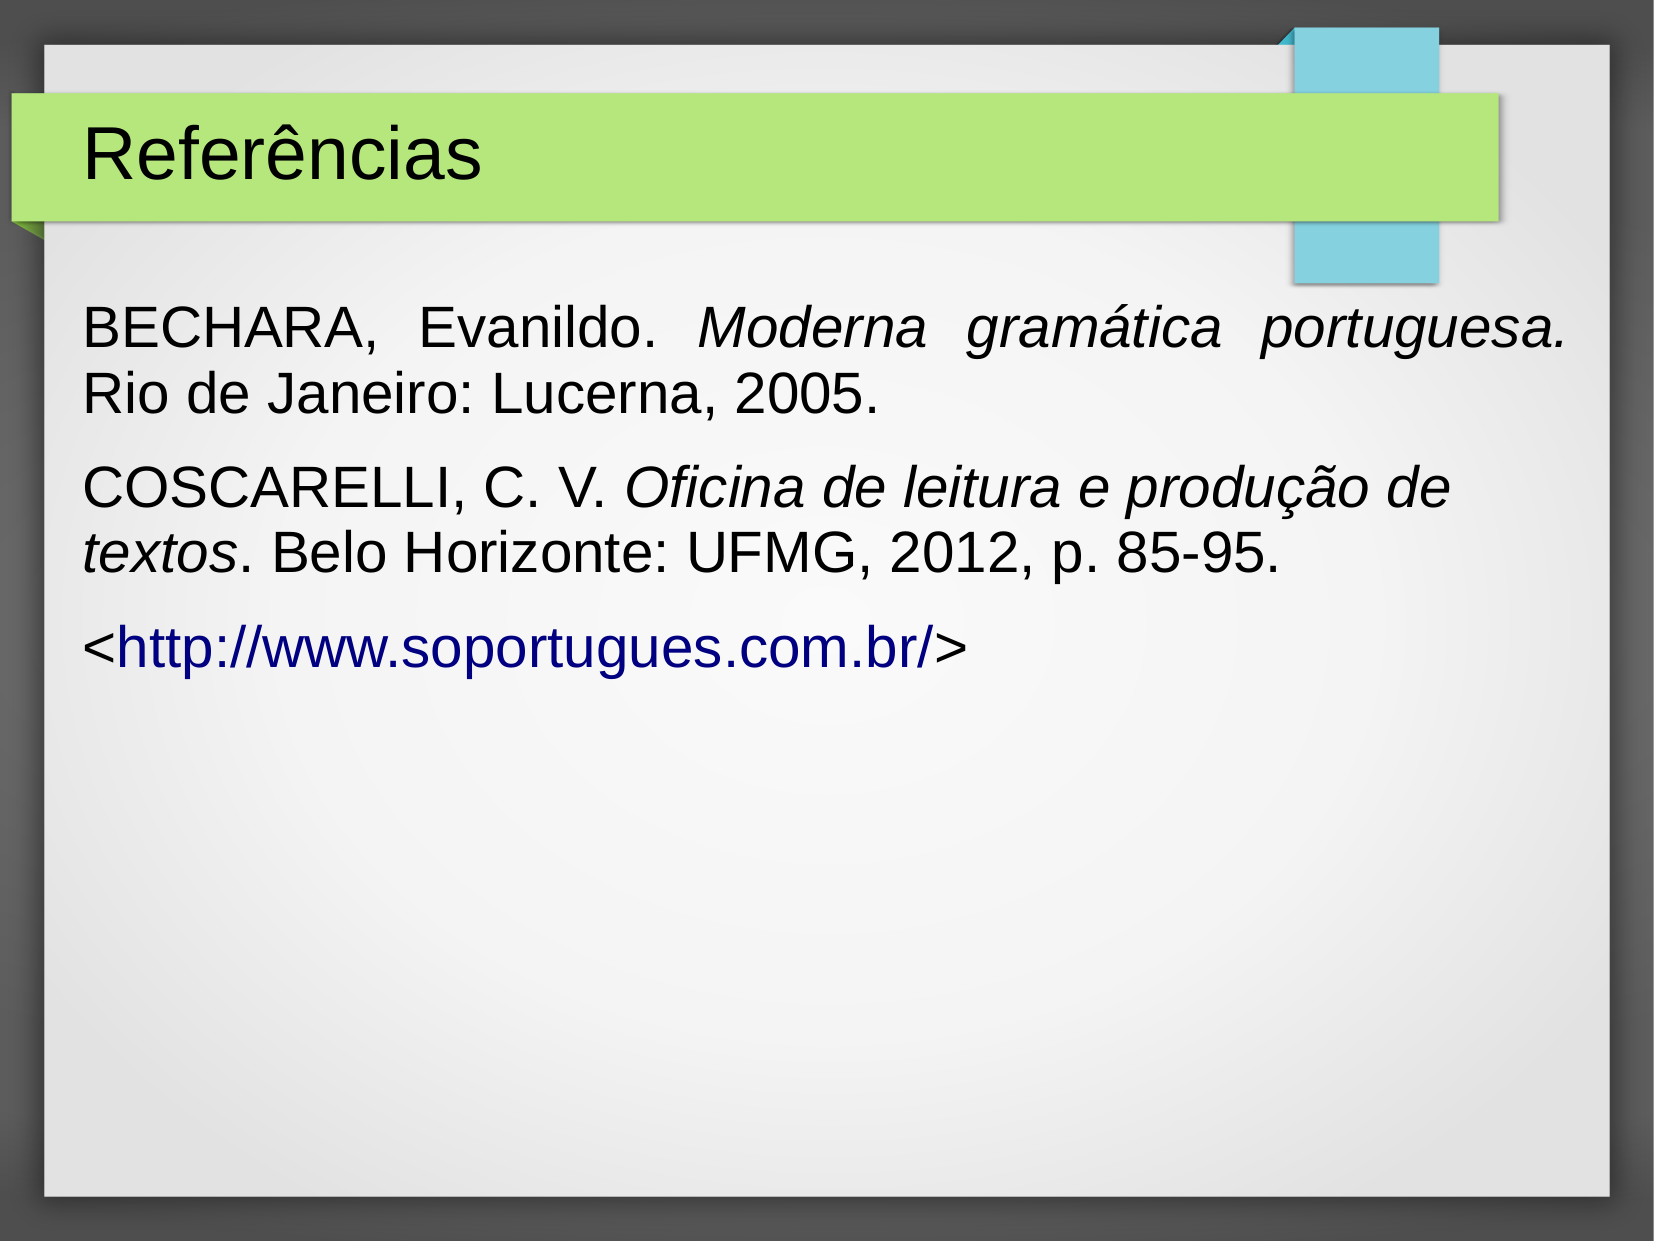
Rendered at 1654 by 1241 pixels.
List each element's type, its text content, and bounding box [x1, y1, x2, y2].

picture [0, 0, 1654, 1241]
title Referências [82, 94, 1264, 213]
list BECHARA, Evanildo. Moderna gramática portuguesa. Rio de Janeiro: Lucerna, 2005. COSCARELLI, C. V. Oficina de leitura e produção de textos. Belo Horizonte: UFMG, 2012, p. 85-95. <http://www.soportugues.com.br/> [82, 295, 1571, 1015]
